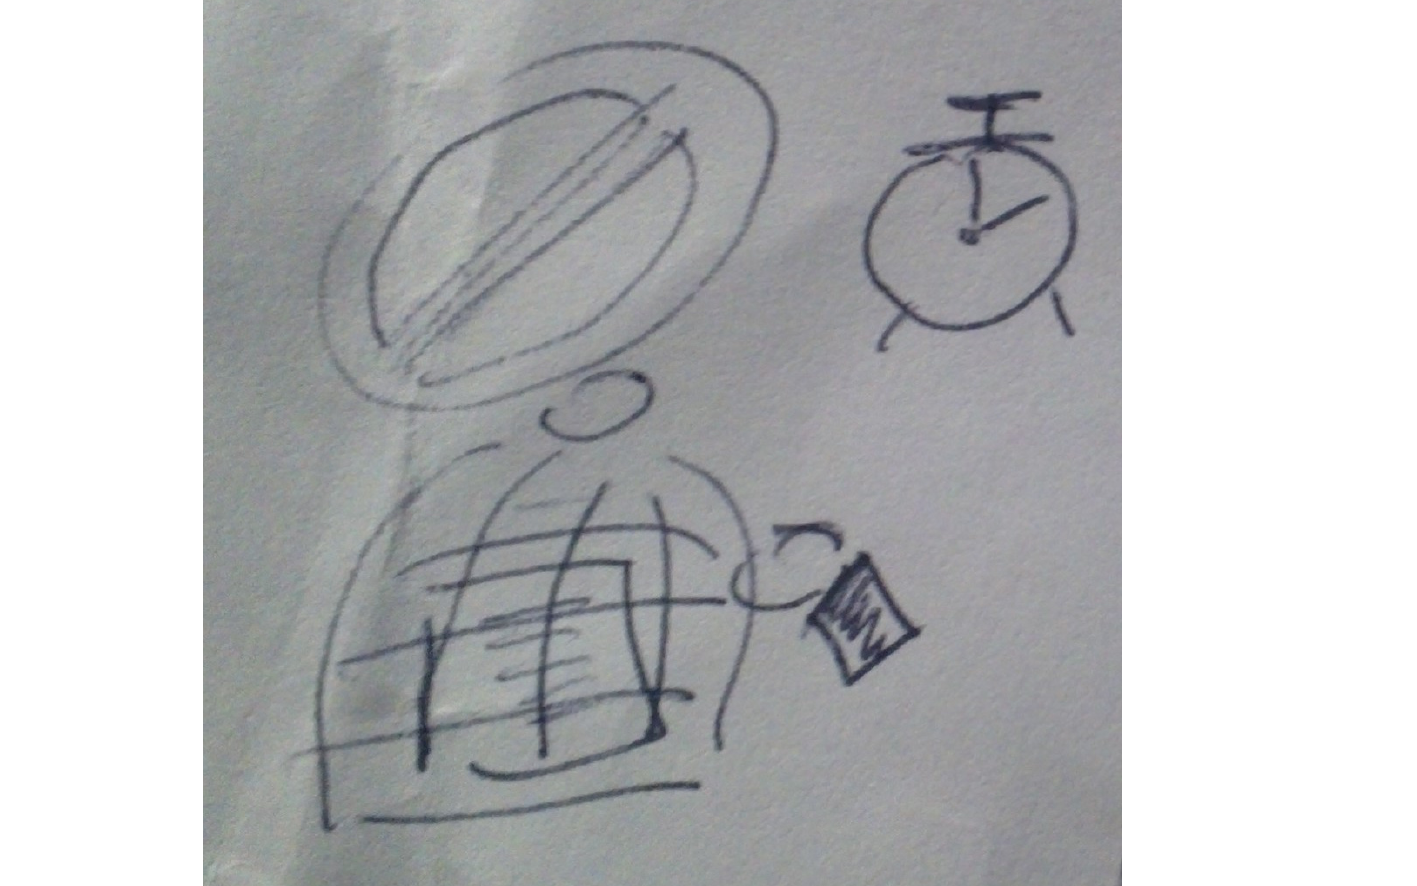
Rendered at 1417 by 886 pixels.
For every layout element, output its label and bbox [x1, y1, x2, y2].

picture [203, 0, 1122, 886]
